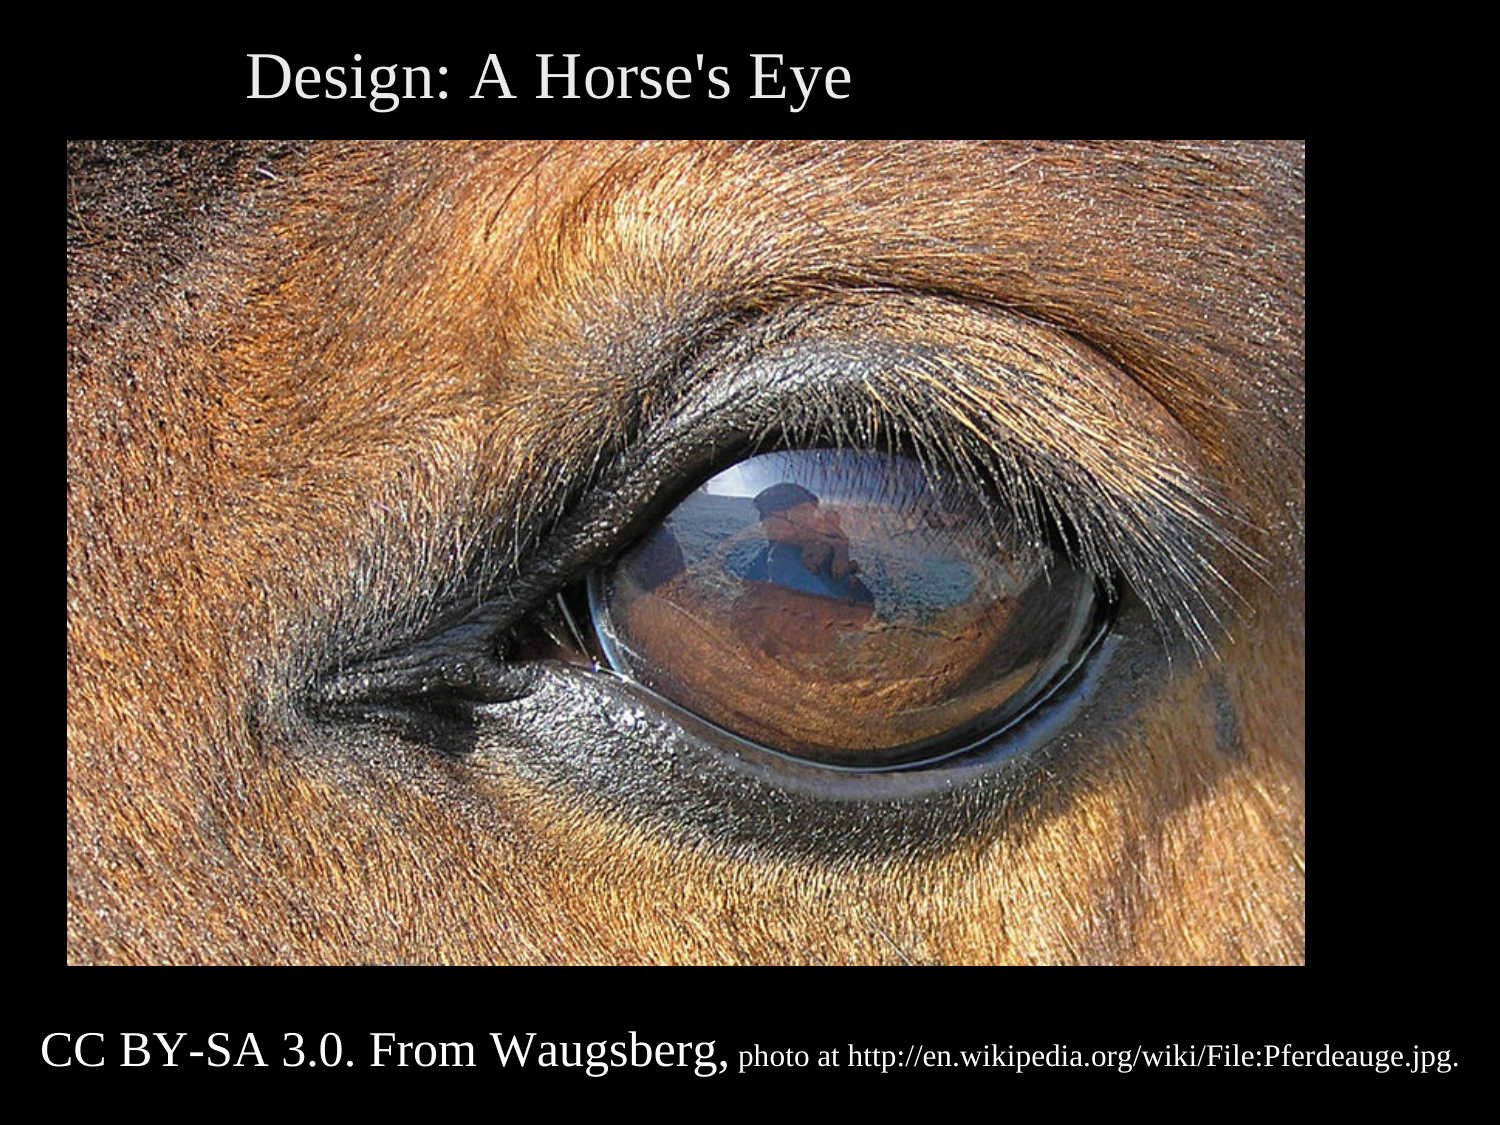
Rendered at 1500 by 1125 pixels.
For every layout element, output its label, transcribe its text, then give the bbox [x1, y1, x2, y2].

text_box Design: A Horse's Eye [230, 31, 1126, 121]
text_box CC BY-SA 3.0. From Waugsberg, photo at http://en.wikipedia.org/wiki/File:Pferdeauge.jpg. [25, 1014, 1495, 1085]
picture [67, 140, 1305, 966]
